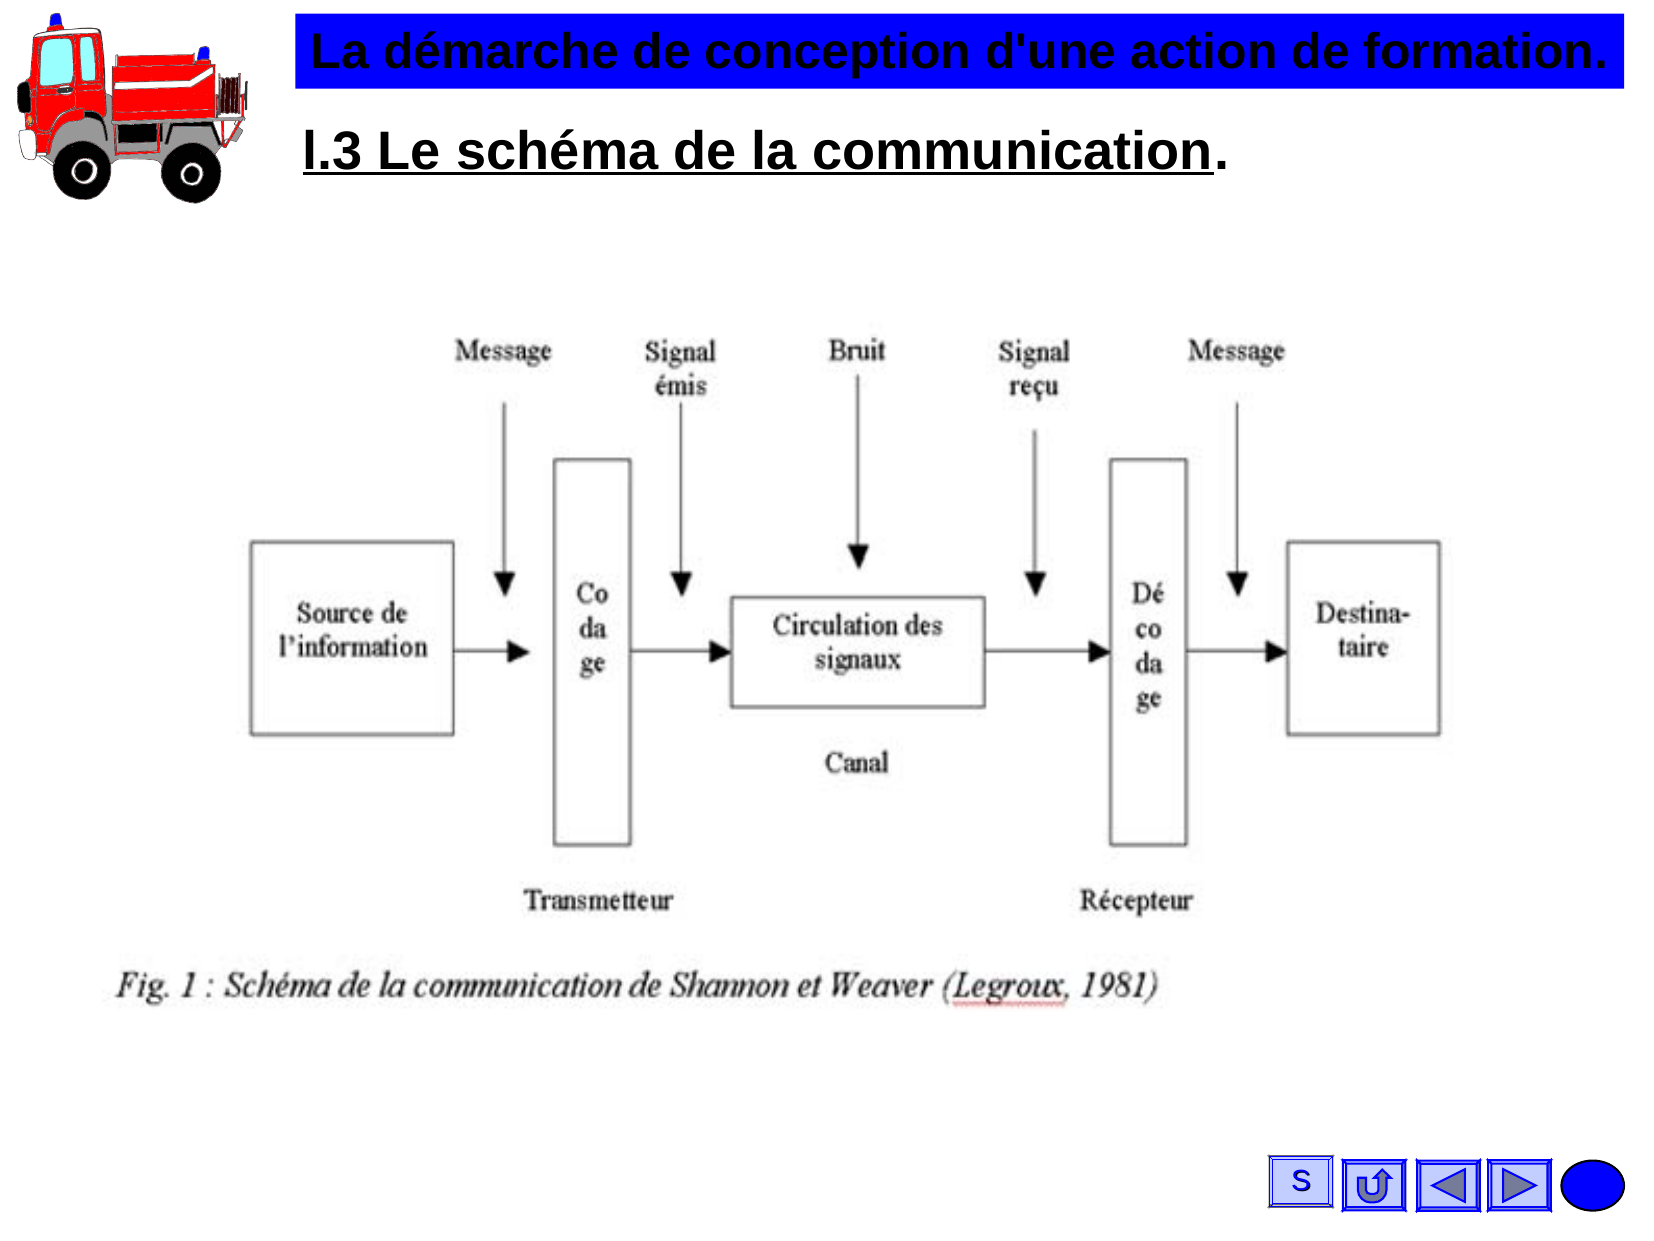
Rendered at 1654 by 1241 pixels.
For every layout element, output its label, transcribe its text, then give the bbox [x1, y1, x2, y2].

text_box l.3 Le schéma de la communication. [287, 112, 1245, 189]
picture [8, 8, 257, 216]
text_box La démarche de conception d'une action de formation. [295, 13, 1625, 89]
text_box [1561, 1160, 1625, 1211]
picture [53, 284, 1616, 1034]
